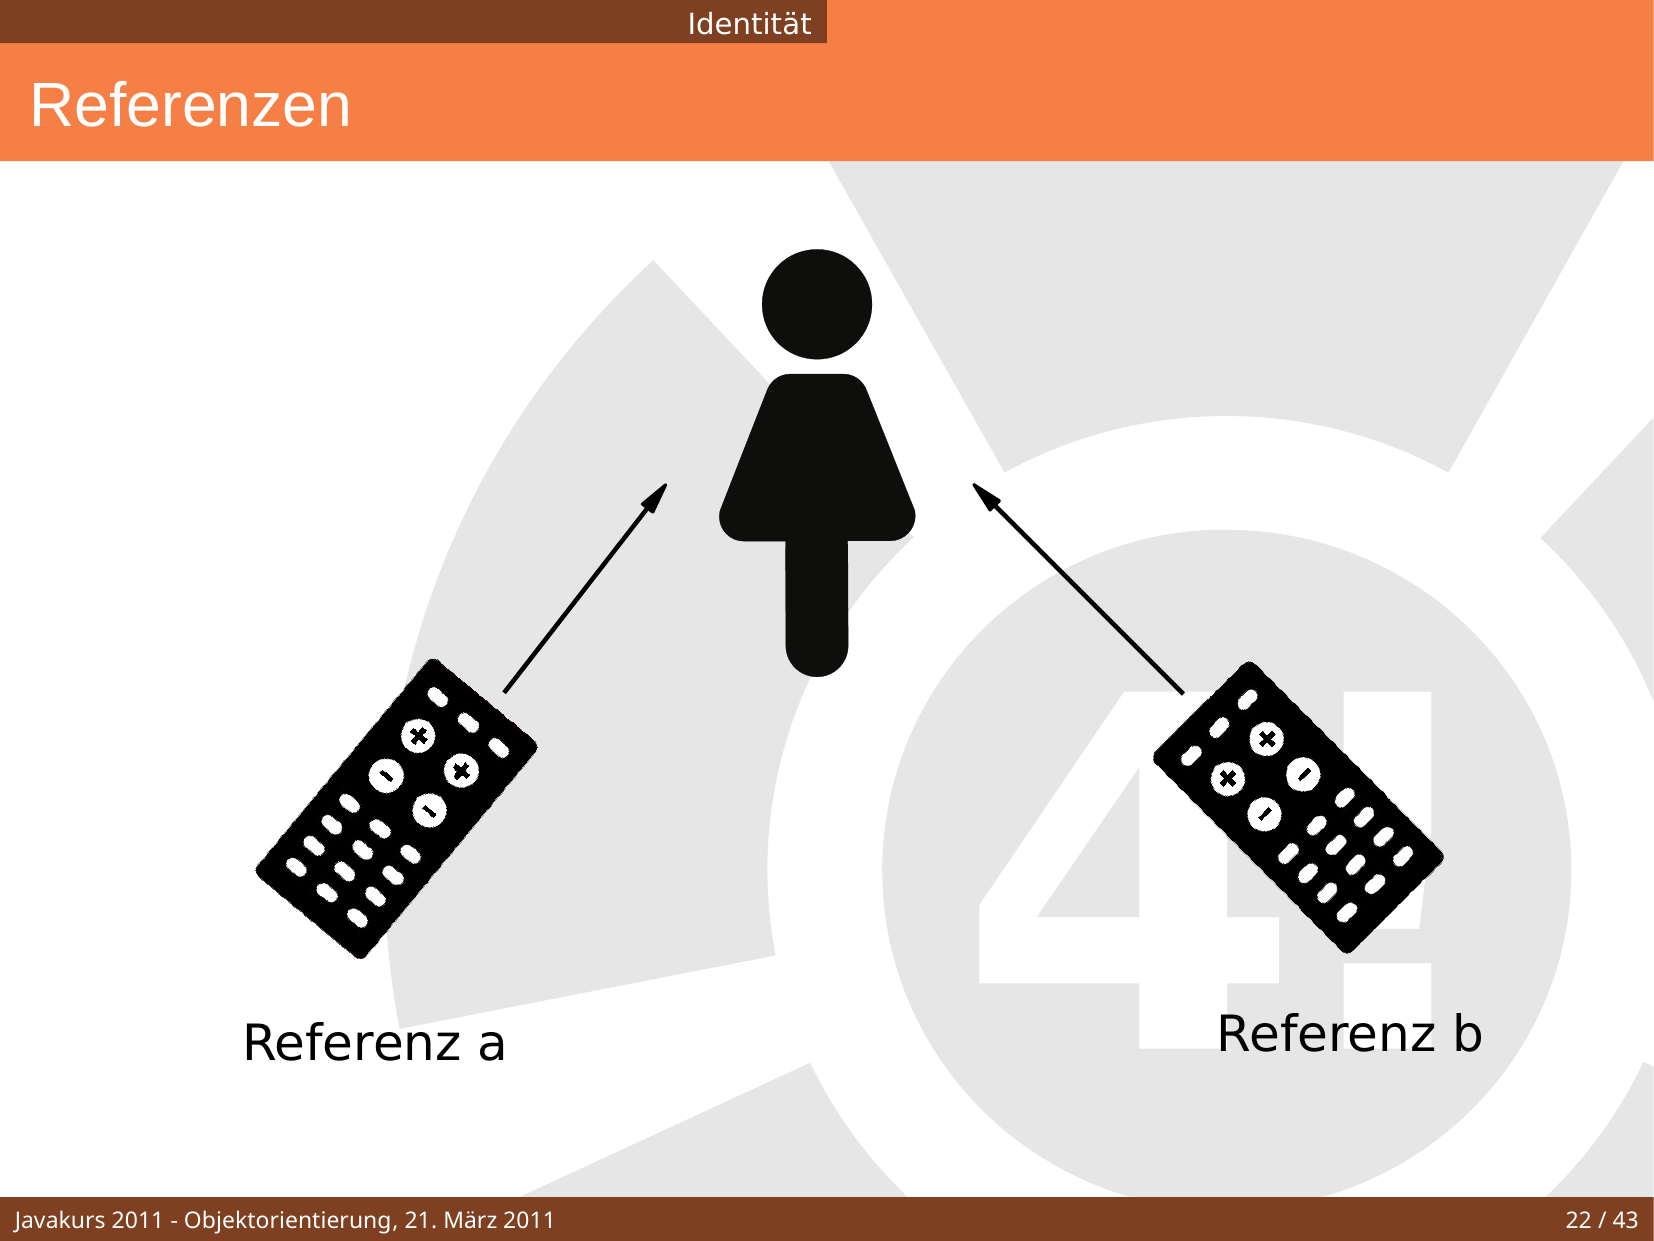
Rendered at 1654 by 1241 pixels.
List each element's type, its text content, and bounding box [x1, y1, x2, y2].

picture [1080, 589, 1483, 993]
title Referenzen [29, 67, 1595, 143]
text_box Referenz a [242, 1014, 509, 1073]
text_box Referenz b [1216, 1004, 1485, 1064]
text_box [1066, 573, 1082, 594]
text_box [502, 606, 568, 695]
picture [216, 214, 1066, 998]
text_box Identität [29, 0, 827, 50]
